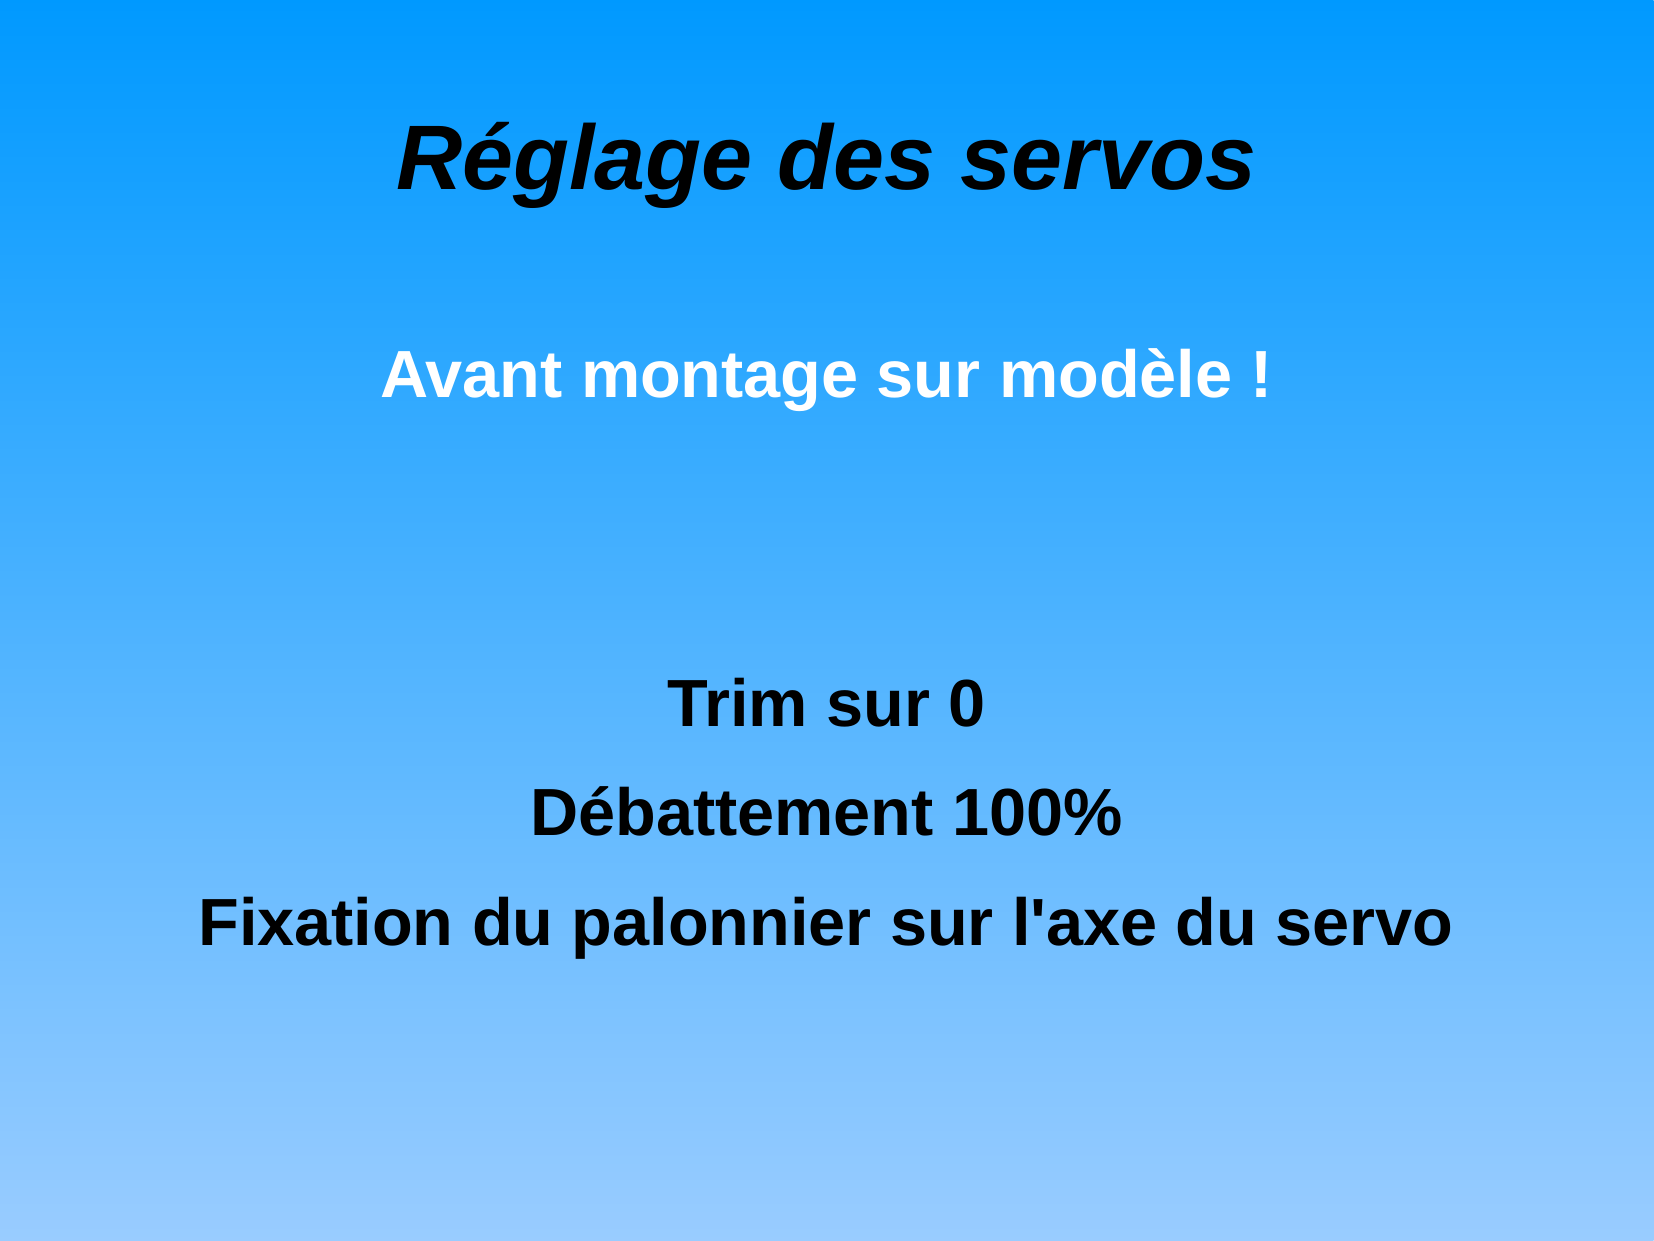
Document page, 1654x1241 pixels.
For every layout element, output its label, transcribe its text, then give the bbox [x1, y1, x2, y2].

title Réglage des servos [82, 56, 1571, 250]
subtitle Avant montage sur modèle ! Trim sur 0 Débattement 100% Fixation du palonnier sur l'axe du servo [82, 297, 1571, 1102]
